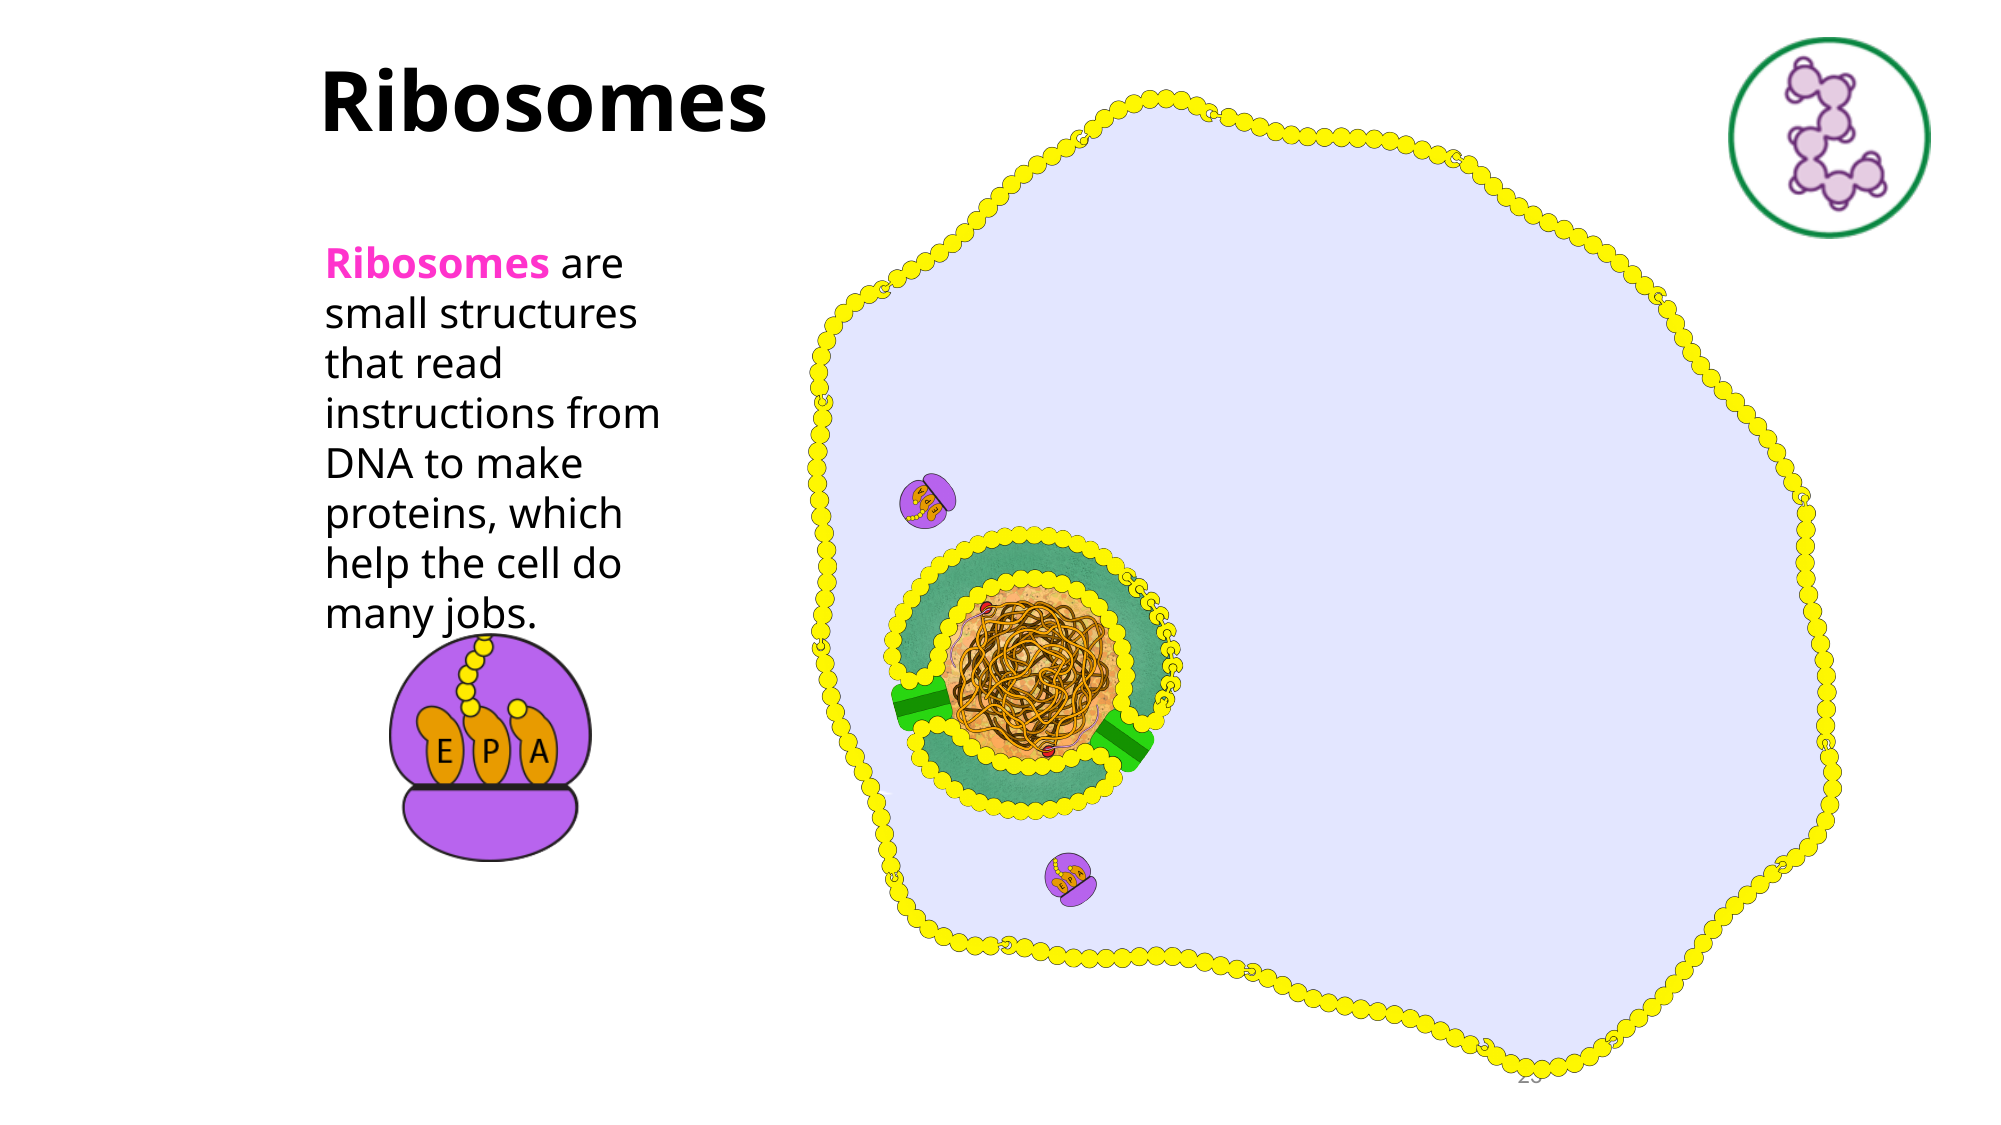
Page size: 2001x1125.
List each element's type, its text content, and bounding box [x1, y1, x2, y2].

text_box Ribosomes are small structures that read instructions from DNA to make proteins, which help the cell do many jobs. [309, 229, 697, 598]
picture [783, 37, 1931, 1079]
slide_number 23 [1502, 1043, 1948, 1104]
text_box Ribosomes [303, 22, 1697, 187]
picture [389, 633, 592, 862]
